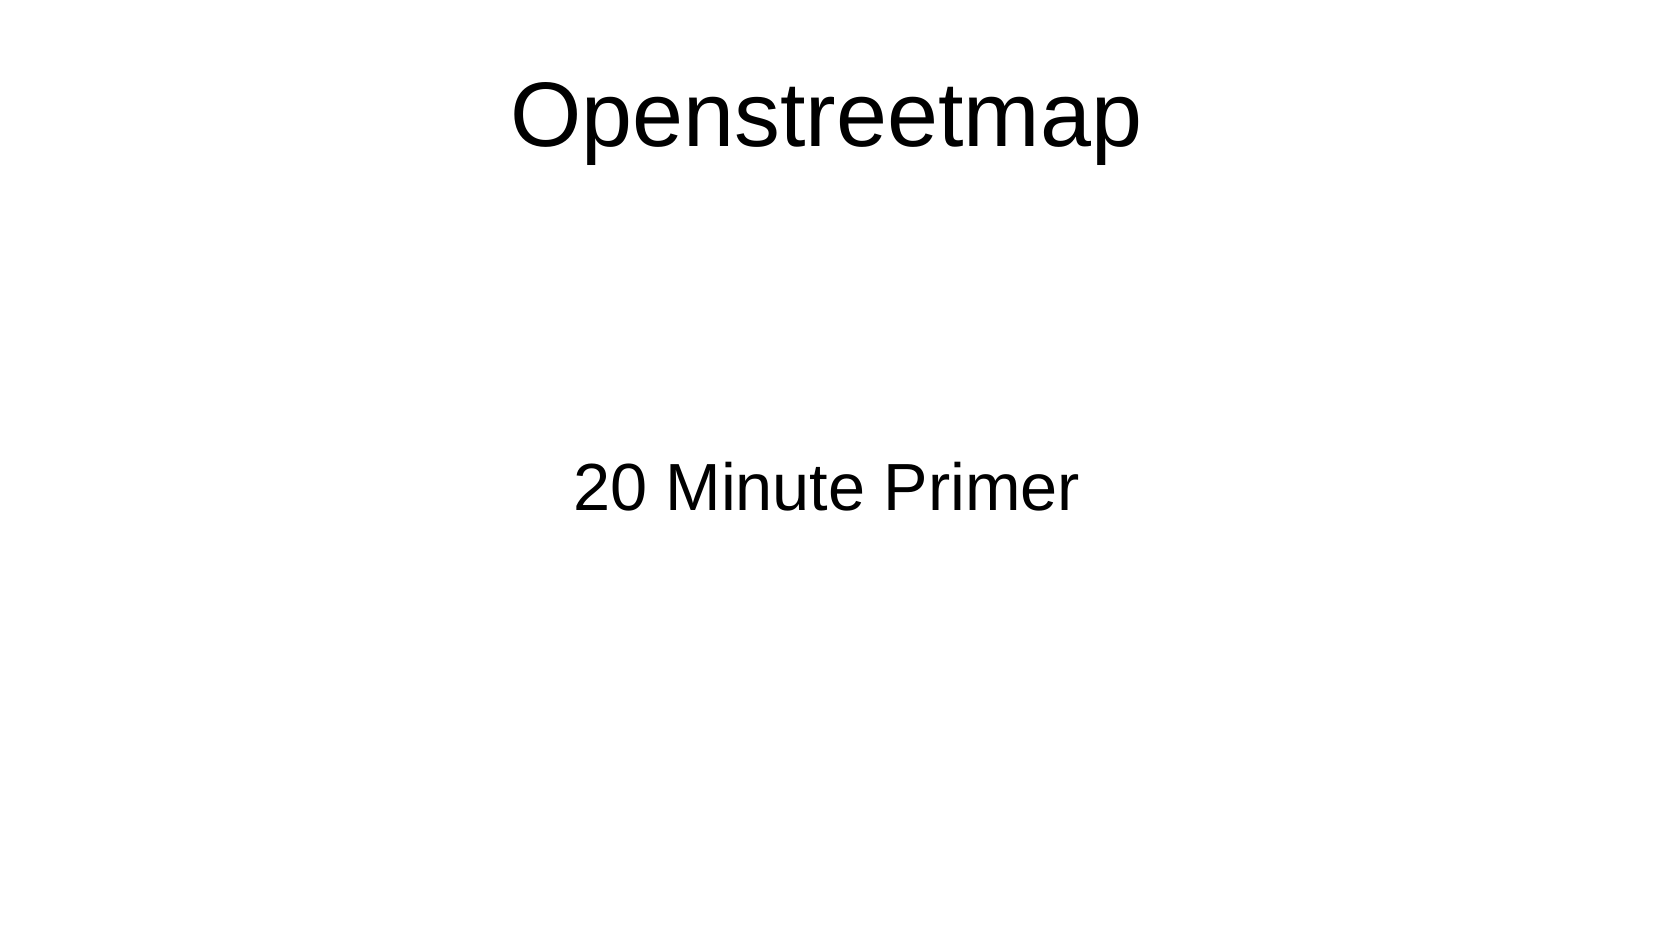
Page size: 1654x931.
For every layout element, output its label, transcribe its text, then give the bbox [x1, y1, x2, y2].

subtitle 20 Minute Primer [82, 217, 1571, 758]
title Openstreetmap [82, 37, 1571, 193]
